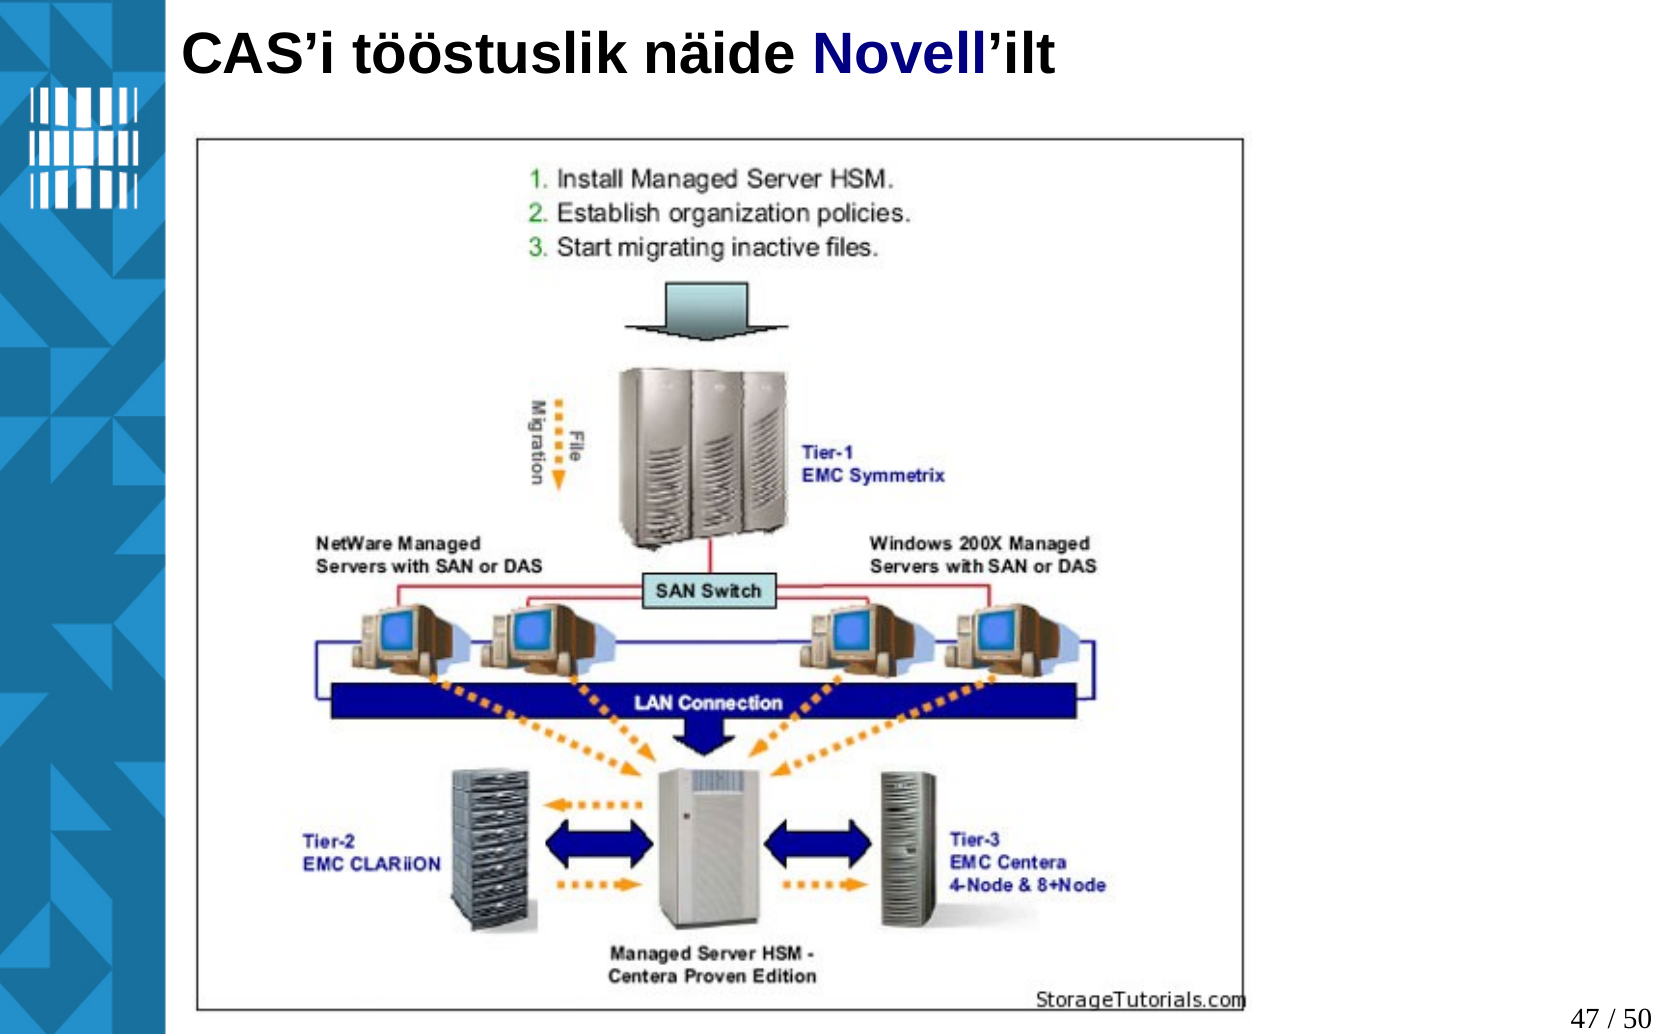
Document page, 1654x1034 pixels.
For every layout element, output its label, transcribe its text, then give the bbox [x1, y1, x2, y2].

title CAS’i tööstuslik näide Novell’ilt [181, 11, 1583, 95]
picture [191, 131, 1252, 1019]
